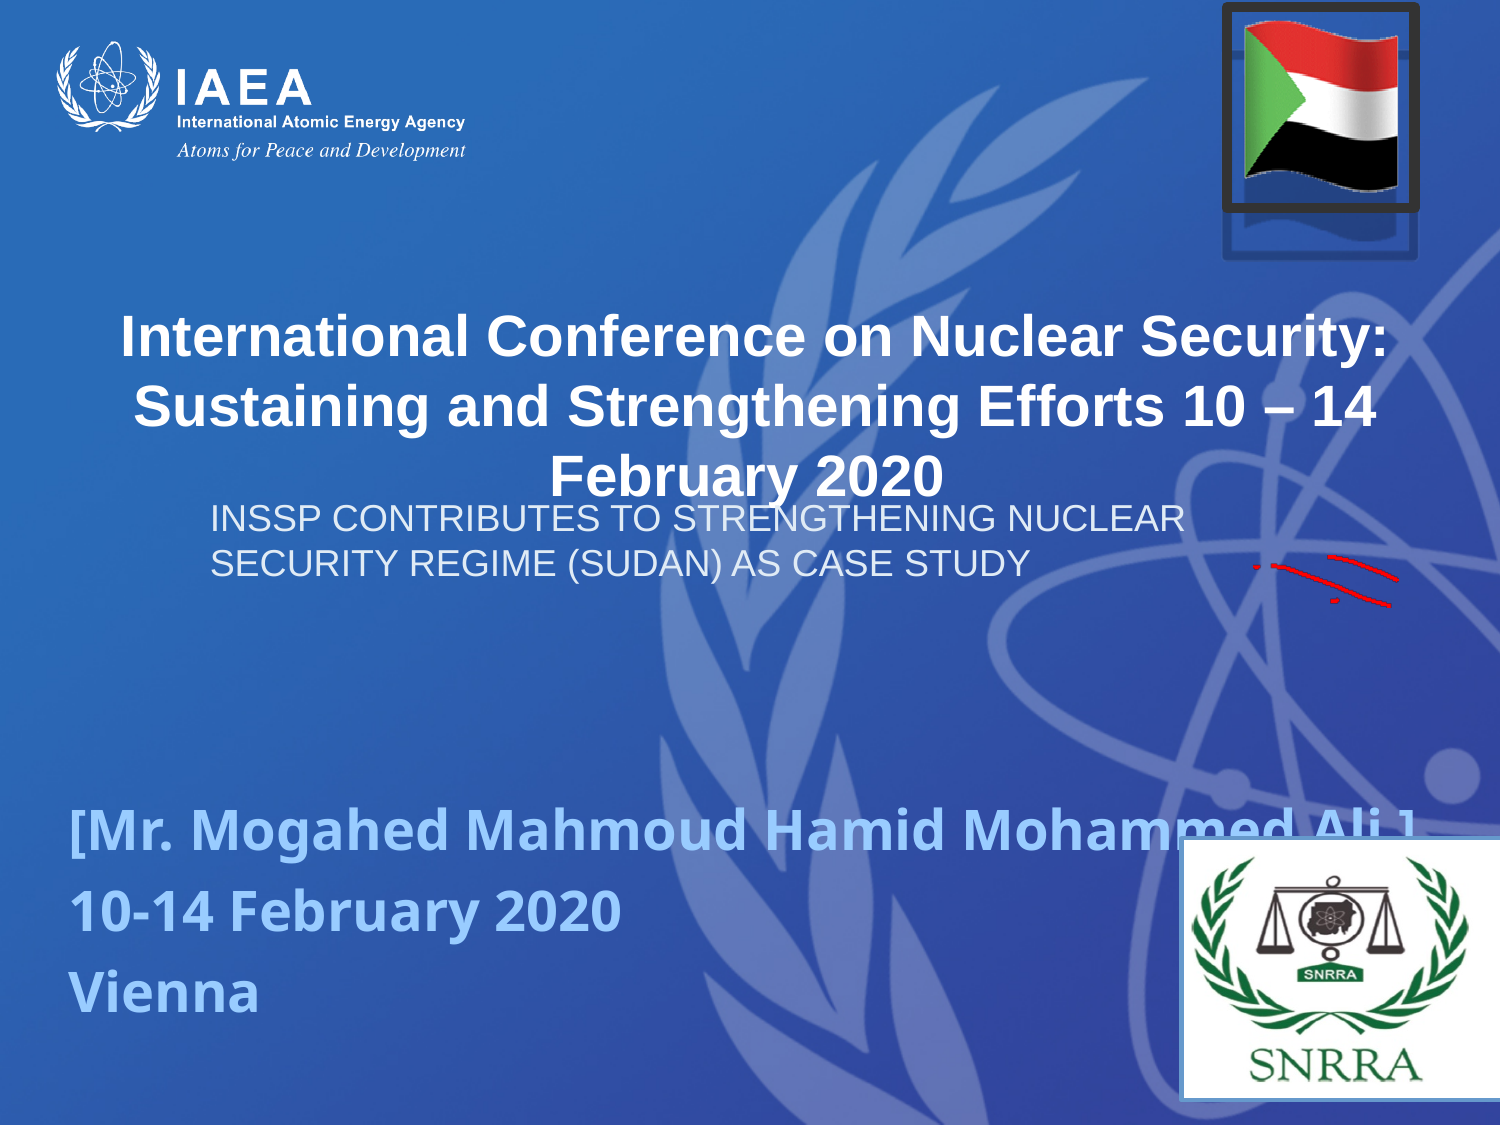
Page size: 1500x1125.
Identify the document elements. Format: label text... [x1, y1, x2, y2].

picture [1232, 12, 1410, 203]
text_box INSSP CONTRIBUTES TO STRENGTHENING NUCLEAR SECURITY REGIME (SUDAN) AS CASE STUDY [195, 487, 1211, 592]
picture [1183, 840, 1500, 1099]
title International Conference on Nuclear Security: Sustaining and Strengthening Efforts 10 – 14 February 2020 [53, 290, 1459, 469]
subtitle [Mr. Mogahed Mahmoud Hamid Mohammed Ali ] 10-14 February 2020 Vienna [53, 786, 1459, 1051]
picture [1253, 555, 1399, 608]
text_box [76, 562, 1412, 740]
